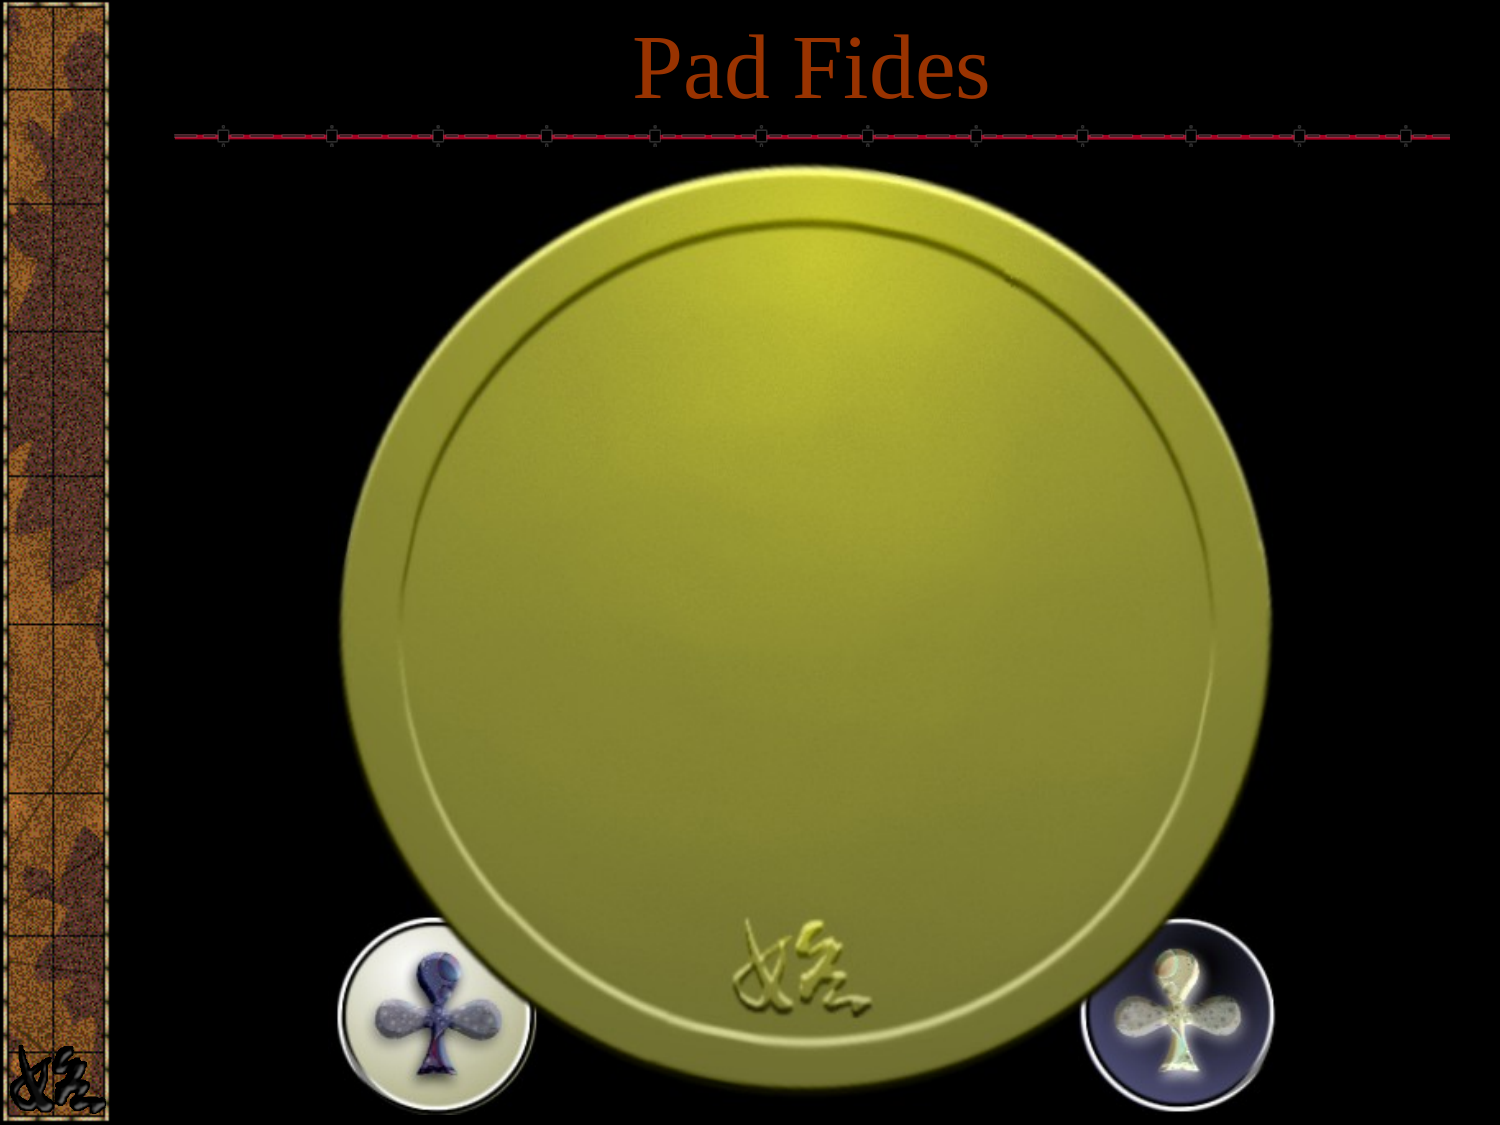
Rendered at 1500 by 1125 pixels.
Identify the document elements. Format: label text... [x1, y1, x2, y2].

picture [174, 125, 1450, 147]
picture [0, 0, 113, 1125]
title Pad Fides [174, 12, 1450, 125]
picture [328, 161, 1277, 1115]
